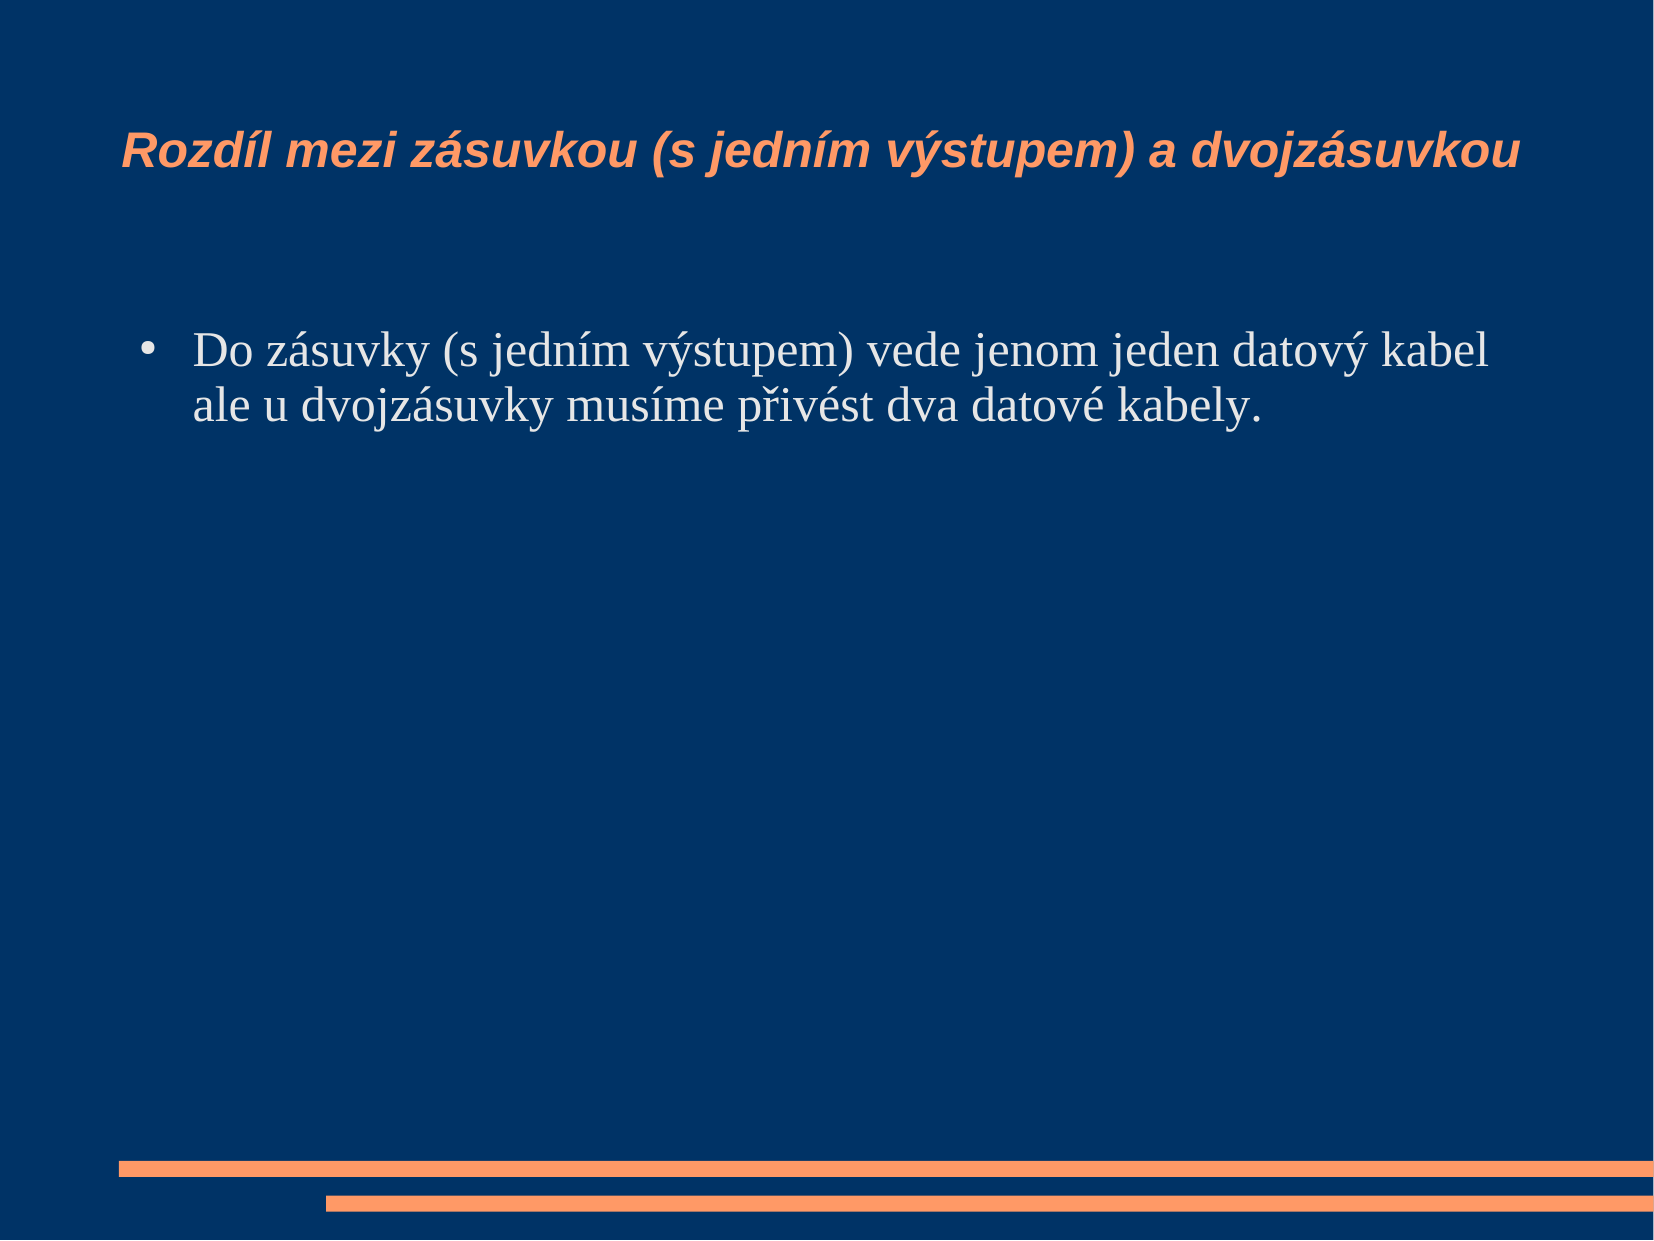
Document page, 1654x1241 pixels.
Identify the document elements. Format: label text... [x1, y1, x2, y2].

list Do zásuvky (s jedním výstupem) vede jenom jeden datový kabel ale u dvojzásuvky musíme přivést dva datové kabely. [121, 322, 1561, 1132]
title Rozdíl mezi zásuvkou (s jedním výstupem) a dvojzásuvkou [121, 46, 1534, 254]
